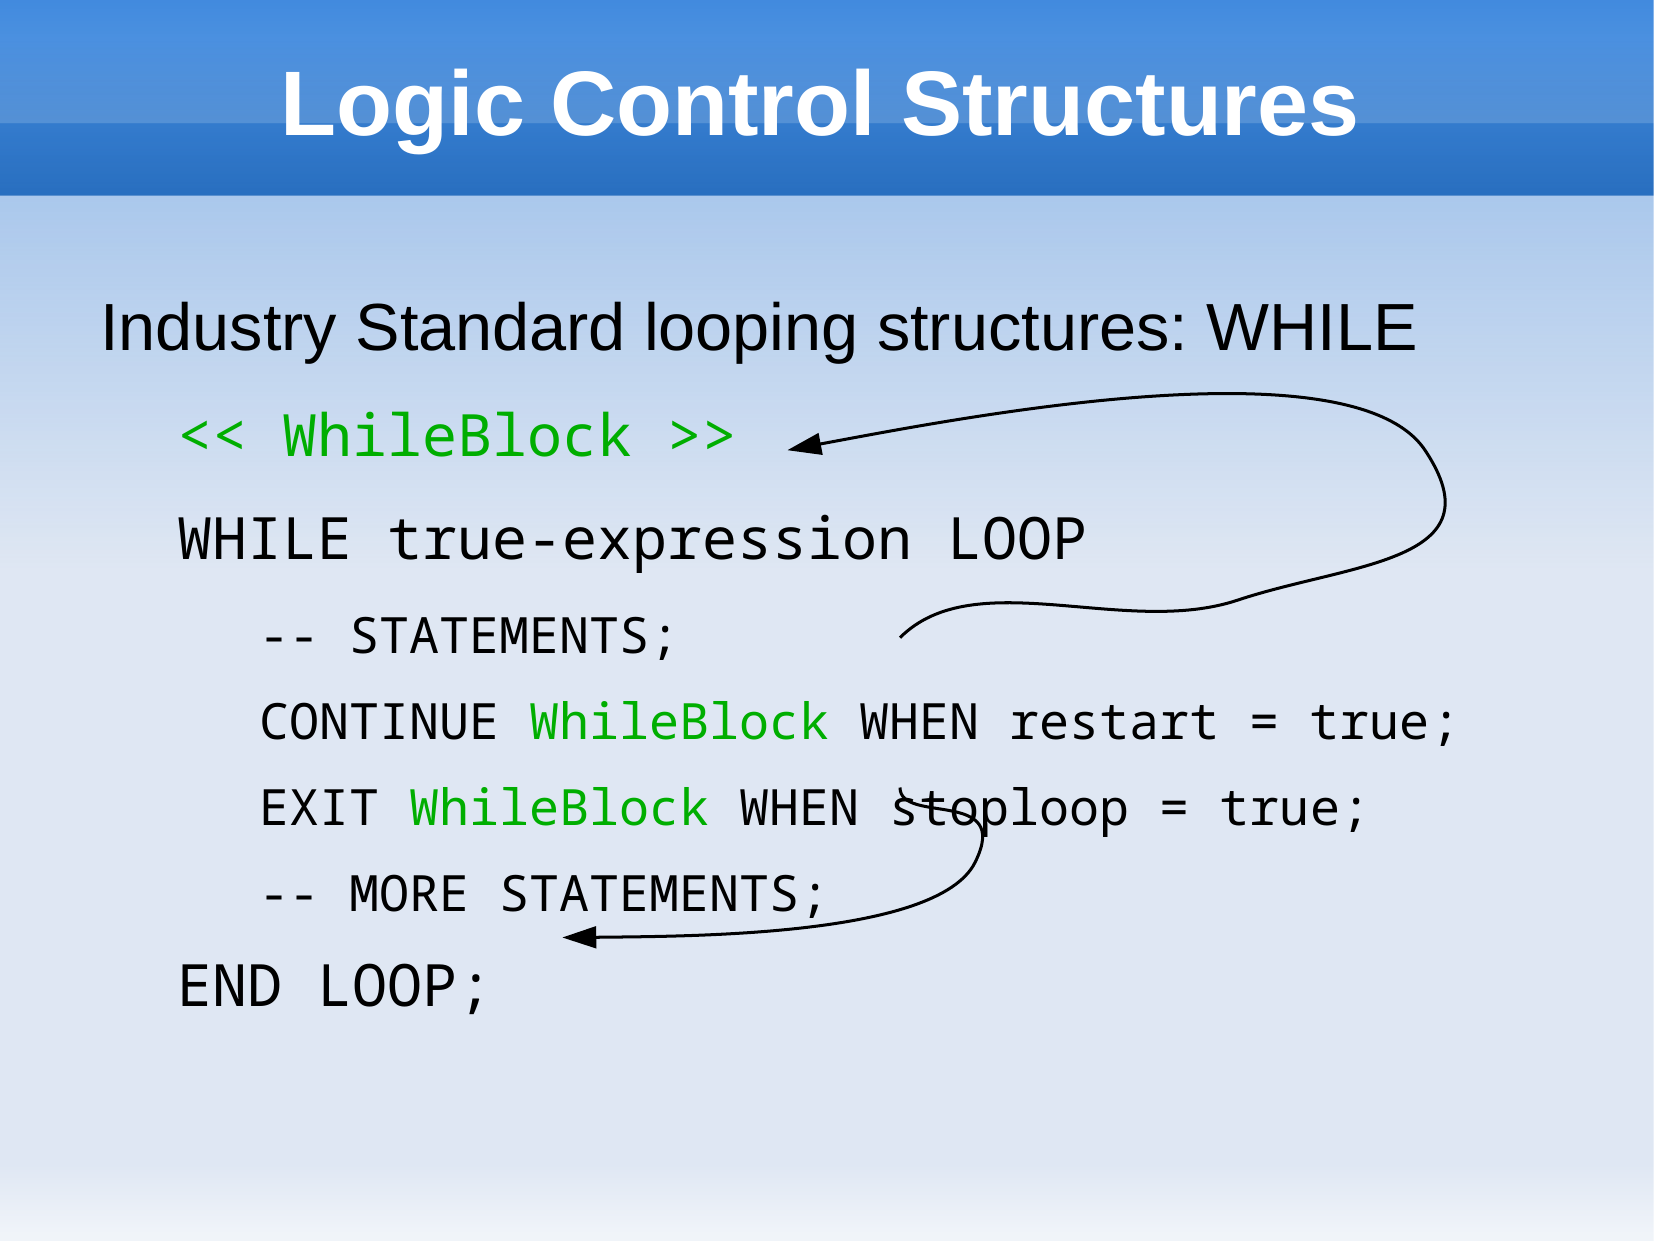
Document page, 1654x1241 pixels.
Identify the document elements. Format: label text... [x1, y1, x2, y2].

picture [0, 0, 1654, 1241]
list Industry Standard looping structures: WHILE << WhileBlock >> WHILE true-expression LOOP -- STATEMENTS; CONTINUE WhileBlock WHEN restart = true; EXIT WhileBlock WHEN stoploop = true; -- MORE STATEMENTS; END LOOP; [82, 290, 1571, 1094]
title Logic Control Structures [76, 7, 1565, 200]
